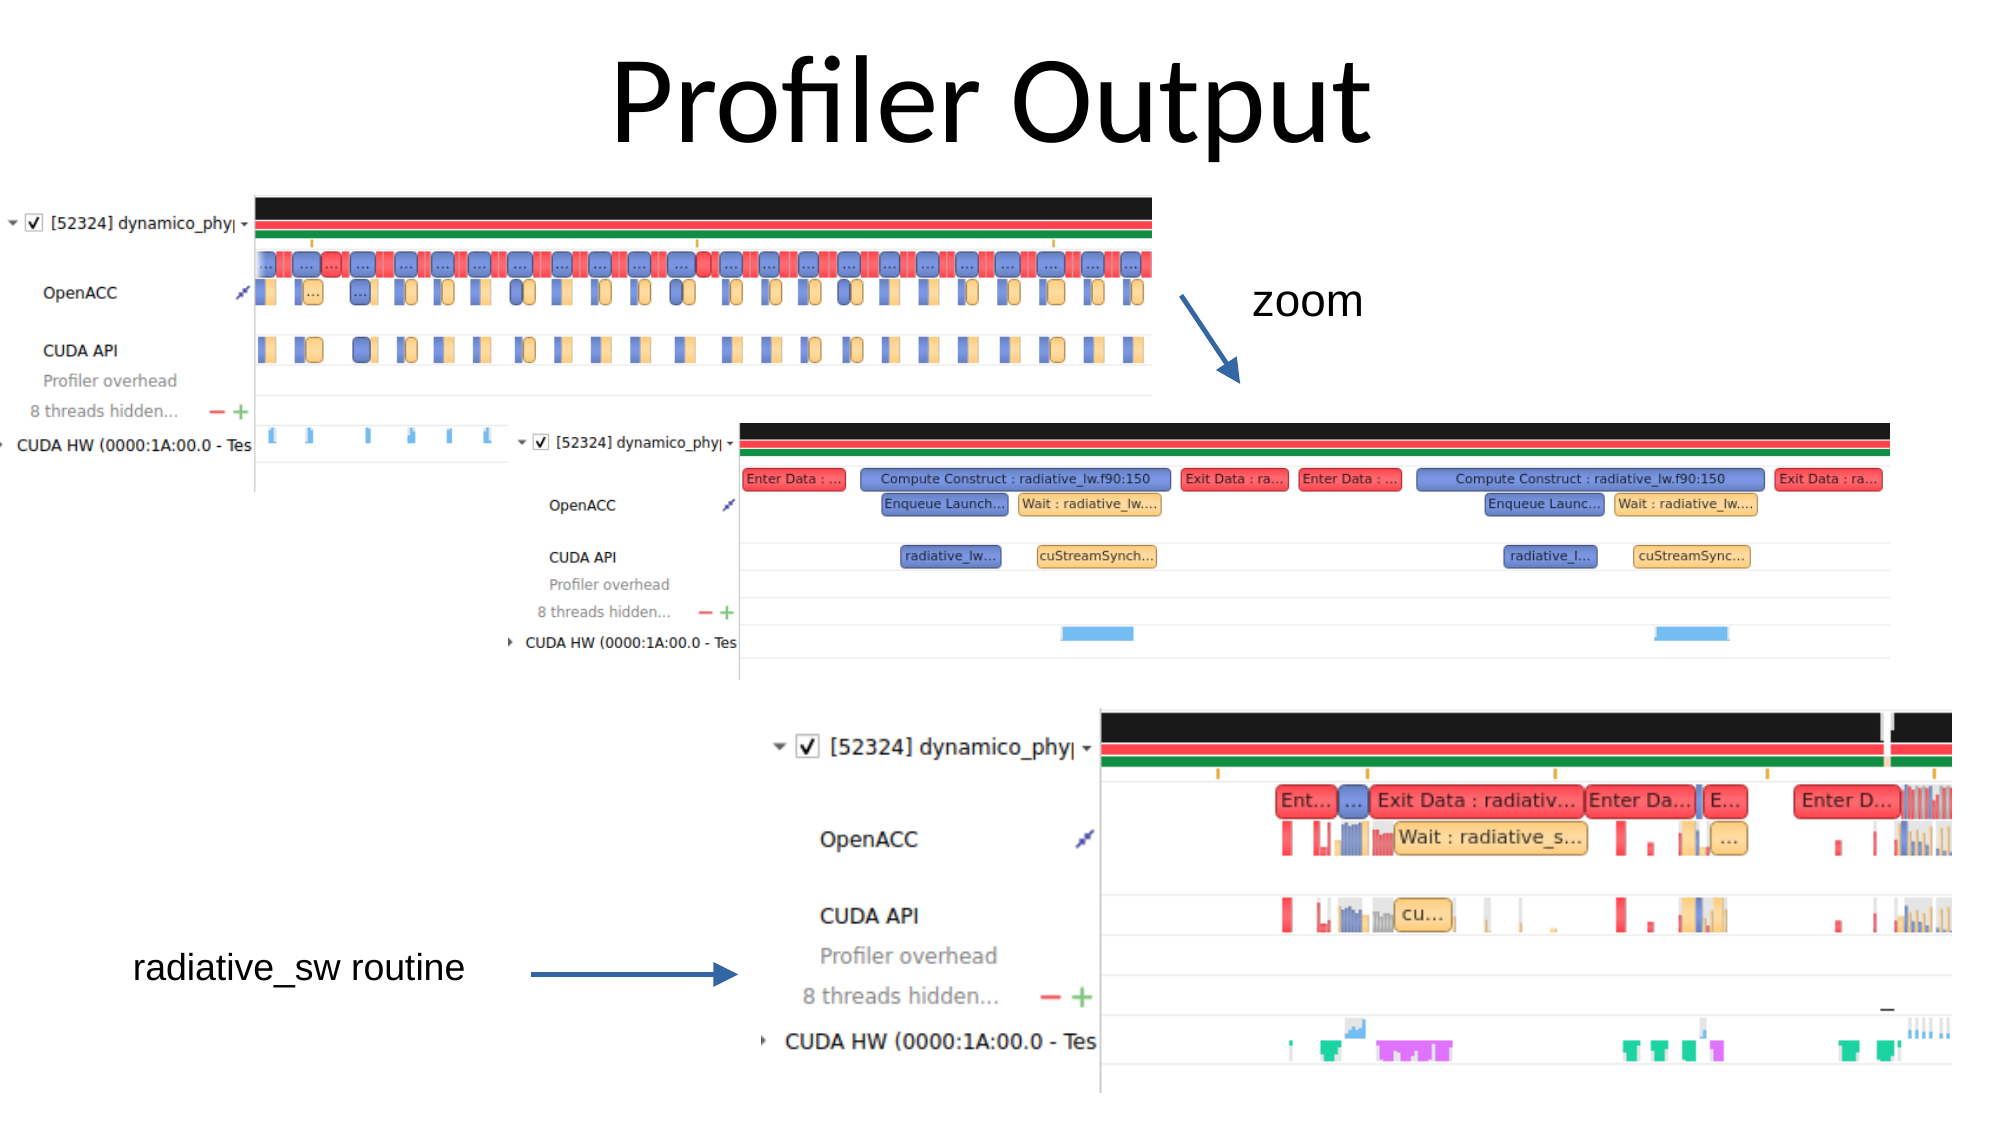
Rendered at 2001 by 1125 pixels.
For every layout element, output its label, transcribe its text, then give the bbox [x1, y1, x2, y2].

text_box zoom [1237, 267, 1379, 335]
text_box radiative_sw routine [118, 938, 481, 996]
picture [0, 195, 1890, 680]
title Profiler Output [242, 29, 1743, 178]
picture [761, 708, 1952, 1093]
